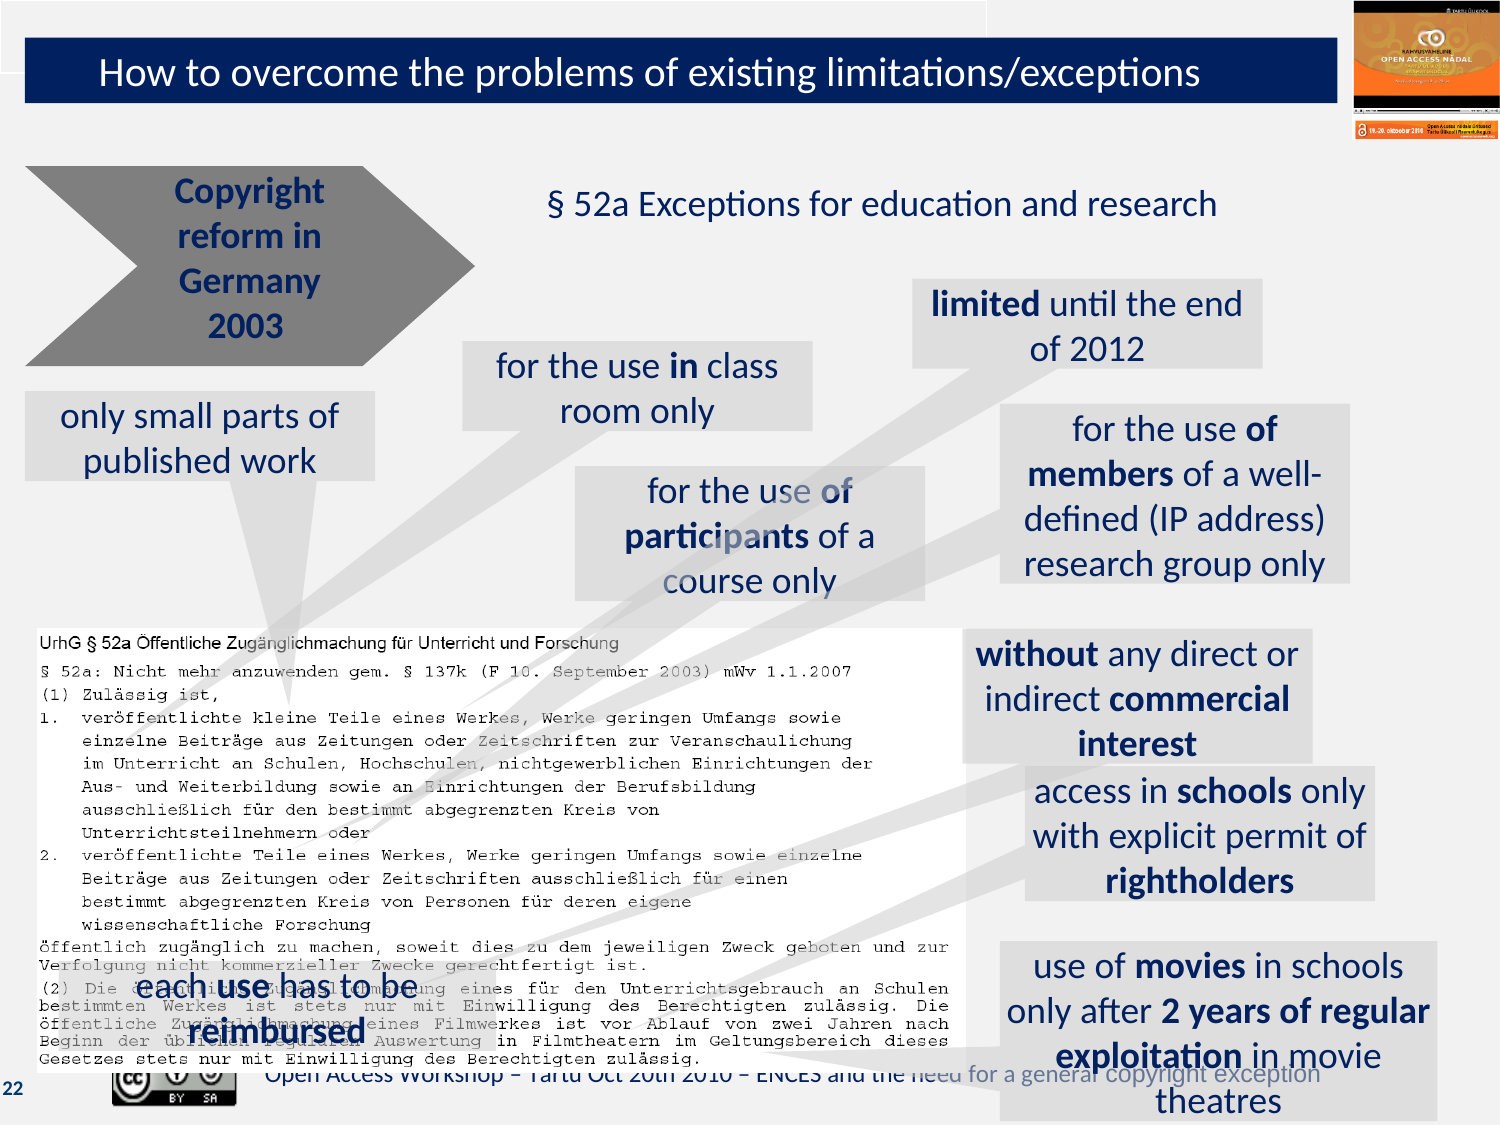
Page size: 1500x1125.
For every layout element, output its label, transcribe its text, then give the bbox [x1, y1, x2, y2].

text_box for the use of participants of a course only [352, 791, 434, 845]
text_box How to overcome the problems of existing limitations/exceptions [24, 37, 1338, 104]
text_box for the use of participants of a course only [416, 466, 926, 789]
picture [37, 628, 966, 1073]
text_box without any direct or indirect commercial interest [484, 628, 1313, 961]
text_box Copyright reform in Germany 2003 [24, 166, 475, 367]
text_box § 52a Exceptions for education and research [512, 179, 1238, 224]
text_box each use has to be reimbursed [58, 960, 497, 1052]
text_box only small parts of published work [24, 391, 376, 627]
text_box for the use of participants of a course only [574, 466, 823, 602]
text_box for the use of members of a well-defined (IP address) research group only [288, 403, 1351, 851]
picture [501, 628, 750, 748]
text_box access in schools only with explicit permit of rightholders [625, 766, 1376, 1032]
text_box use of movies in schools only after 2 years of regular exploitation in movie theatres [761, 941, 1438, 1122]
text_box for the use in class room only [108, 341, 813, 753]
text_box only small parts of published work [273, 631, 299, 707]
text_box limited until the end of 2012 [460, 278, 1263, 711]
